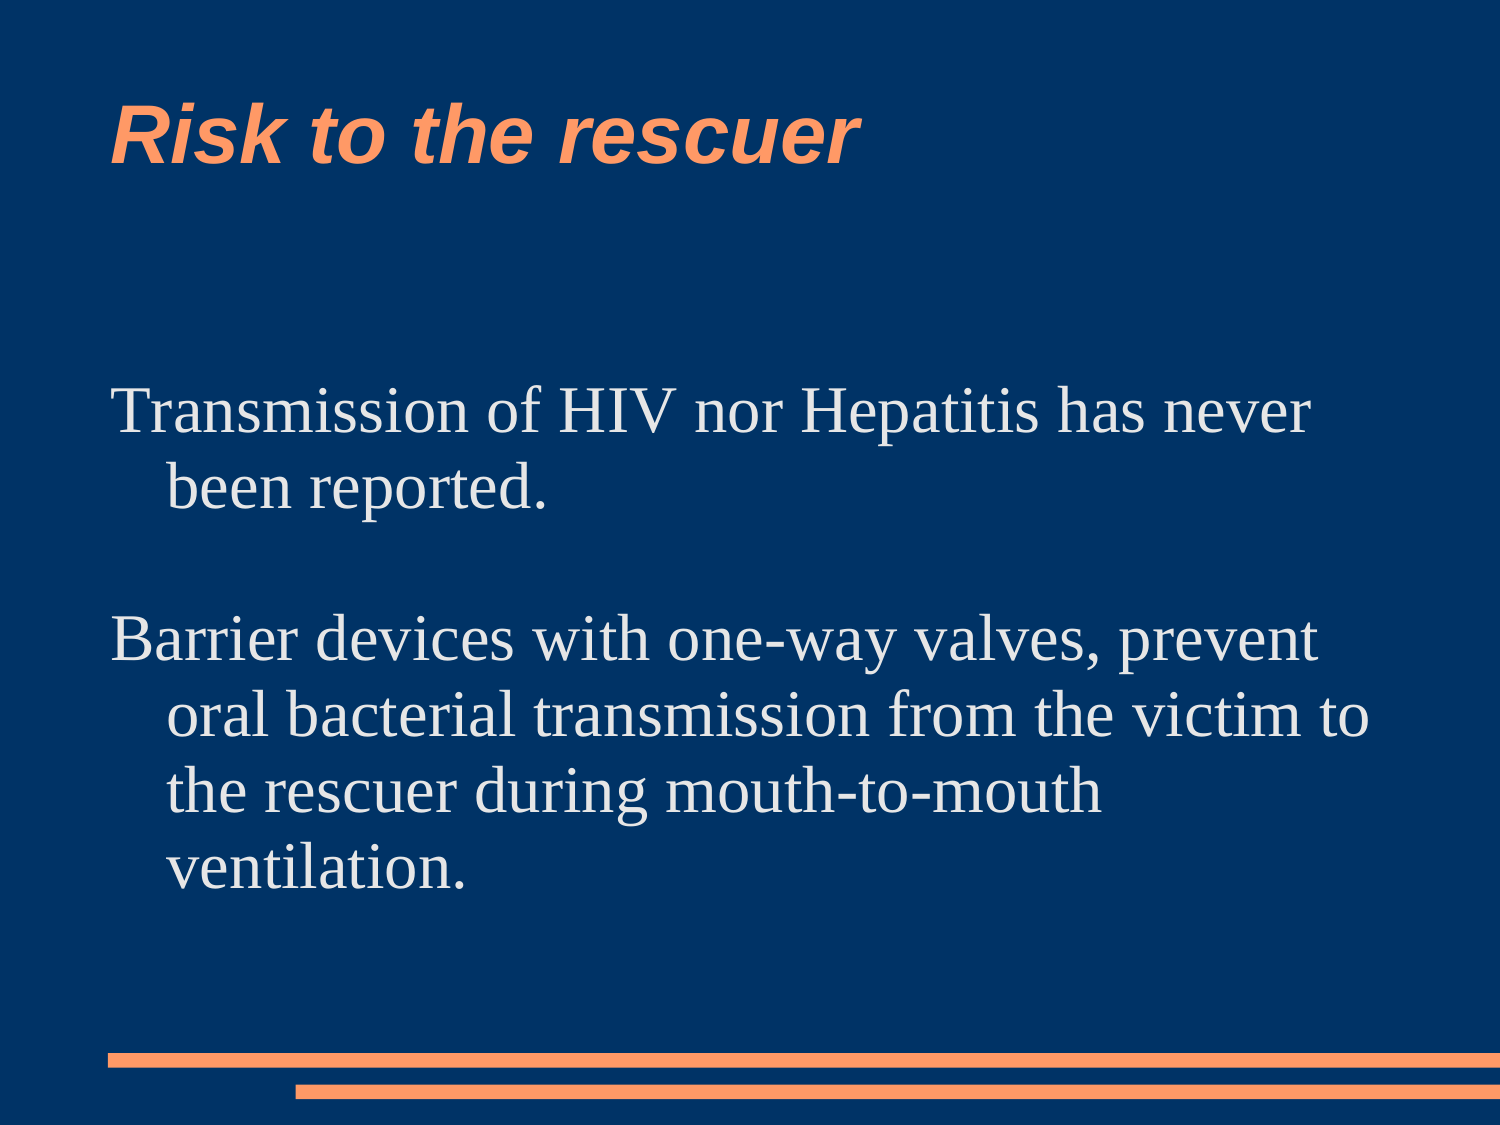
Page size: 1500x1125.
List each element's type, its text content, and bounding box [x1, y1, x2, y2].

list Transmission of HIV nor Hepatitis has never been reported. Barrier devices with one-way valves, prevent oral bacterial transmission from the victim to the rescuer during mouth-to-mouth ventilation. [110, 292, 1416, 1125]
title Risk to the rescuer [110, 49, 1391, 223]
